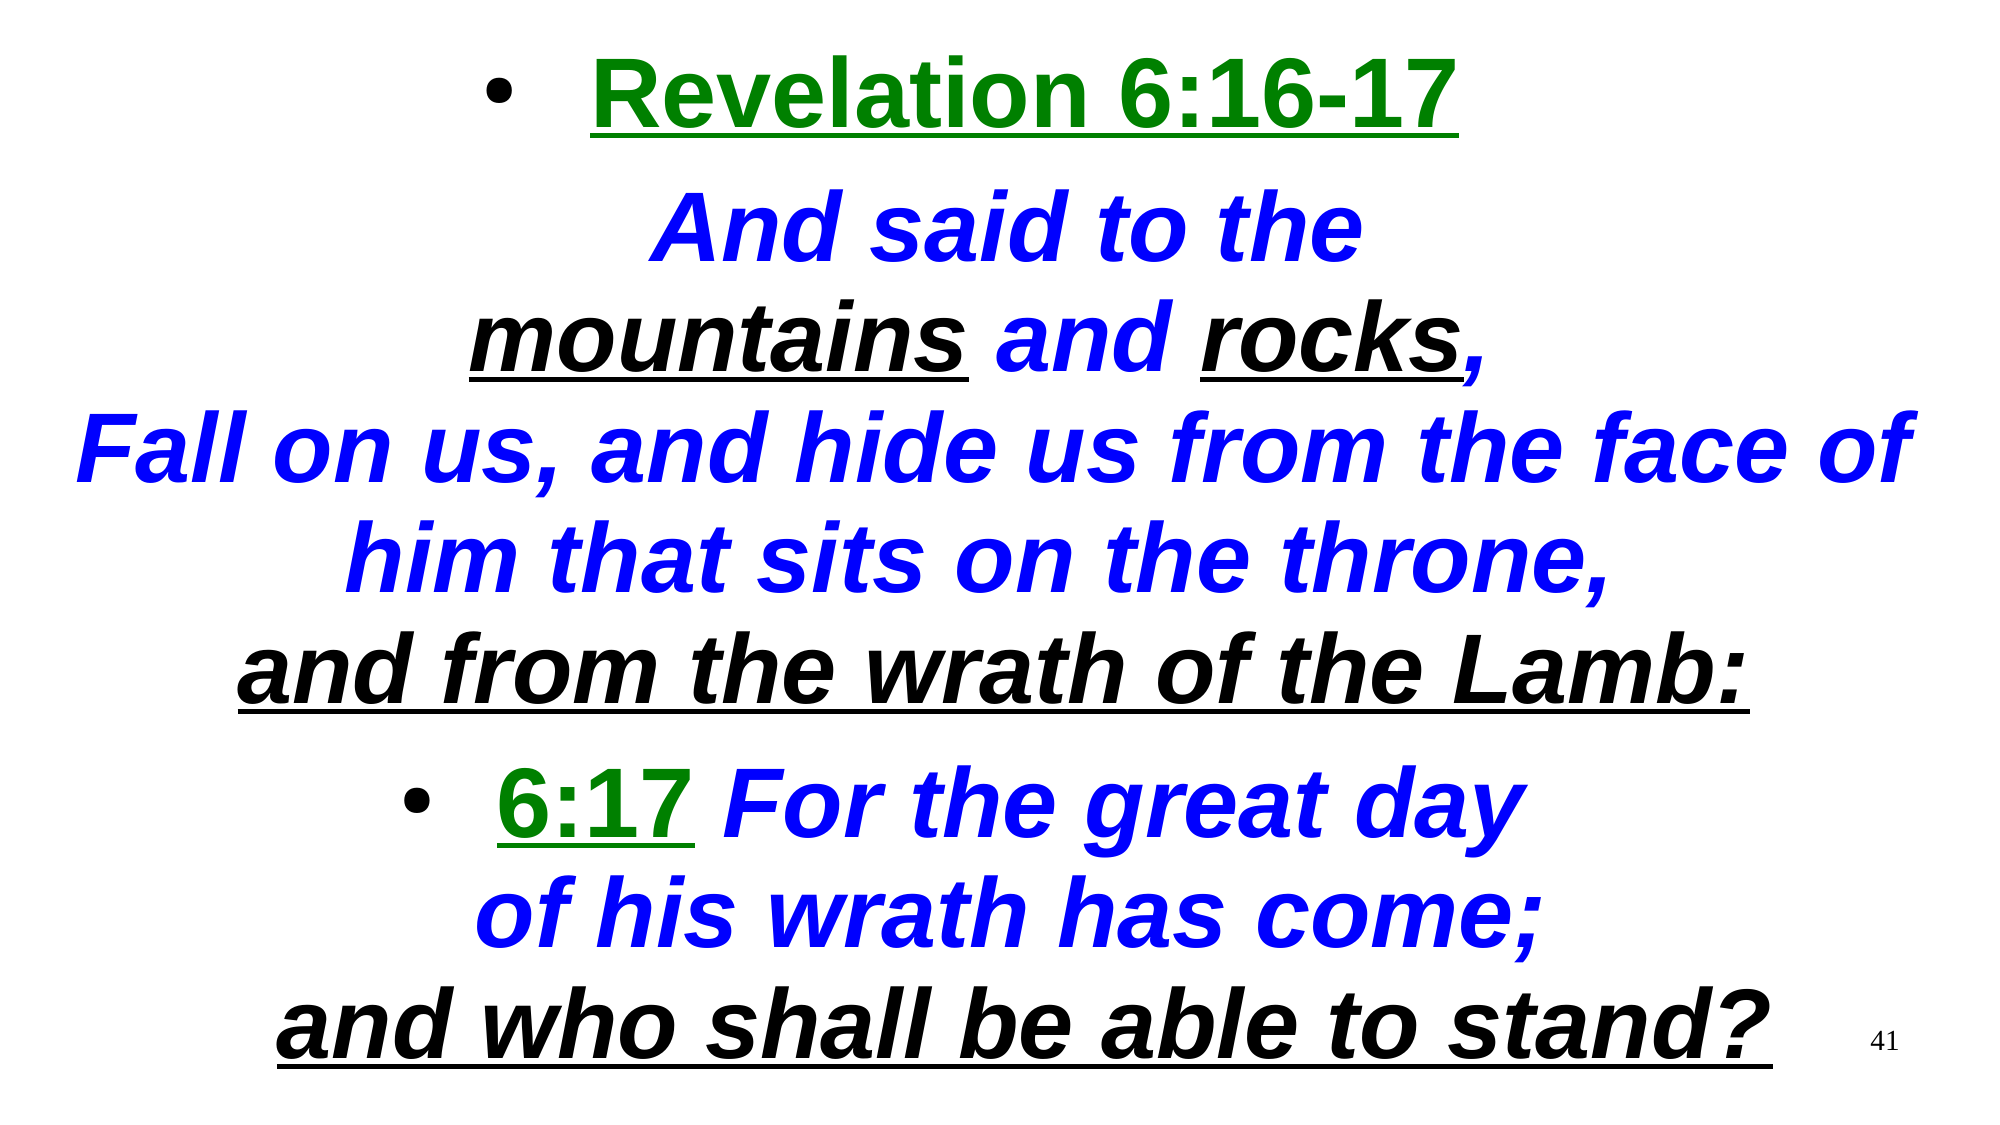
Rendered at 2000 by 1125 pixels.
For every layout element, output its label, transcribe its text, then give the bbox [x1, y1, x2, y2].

list Revelation 6:16-17 And said to the mountains and rocks, Fall on us, and hide us from the face of him that sits on the throne, and from the wrath of the Lamb: 6:17 For the great day of his wrath has come; and who shall be able to stand? [37, 37, 1951, 1088]
